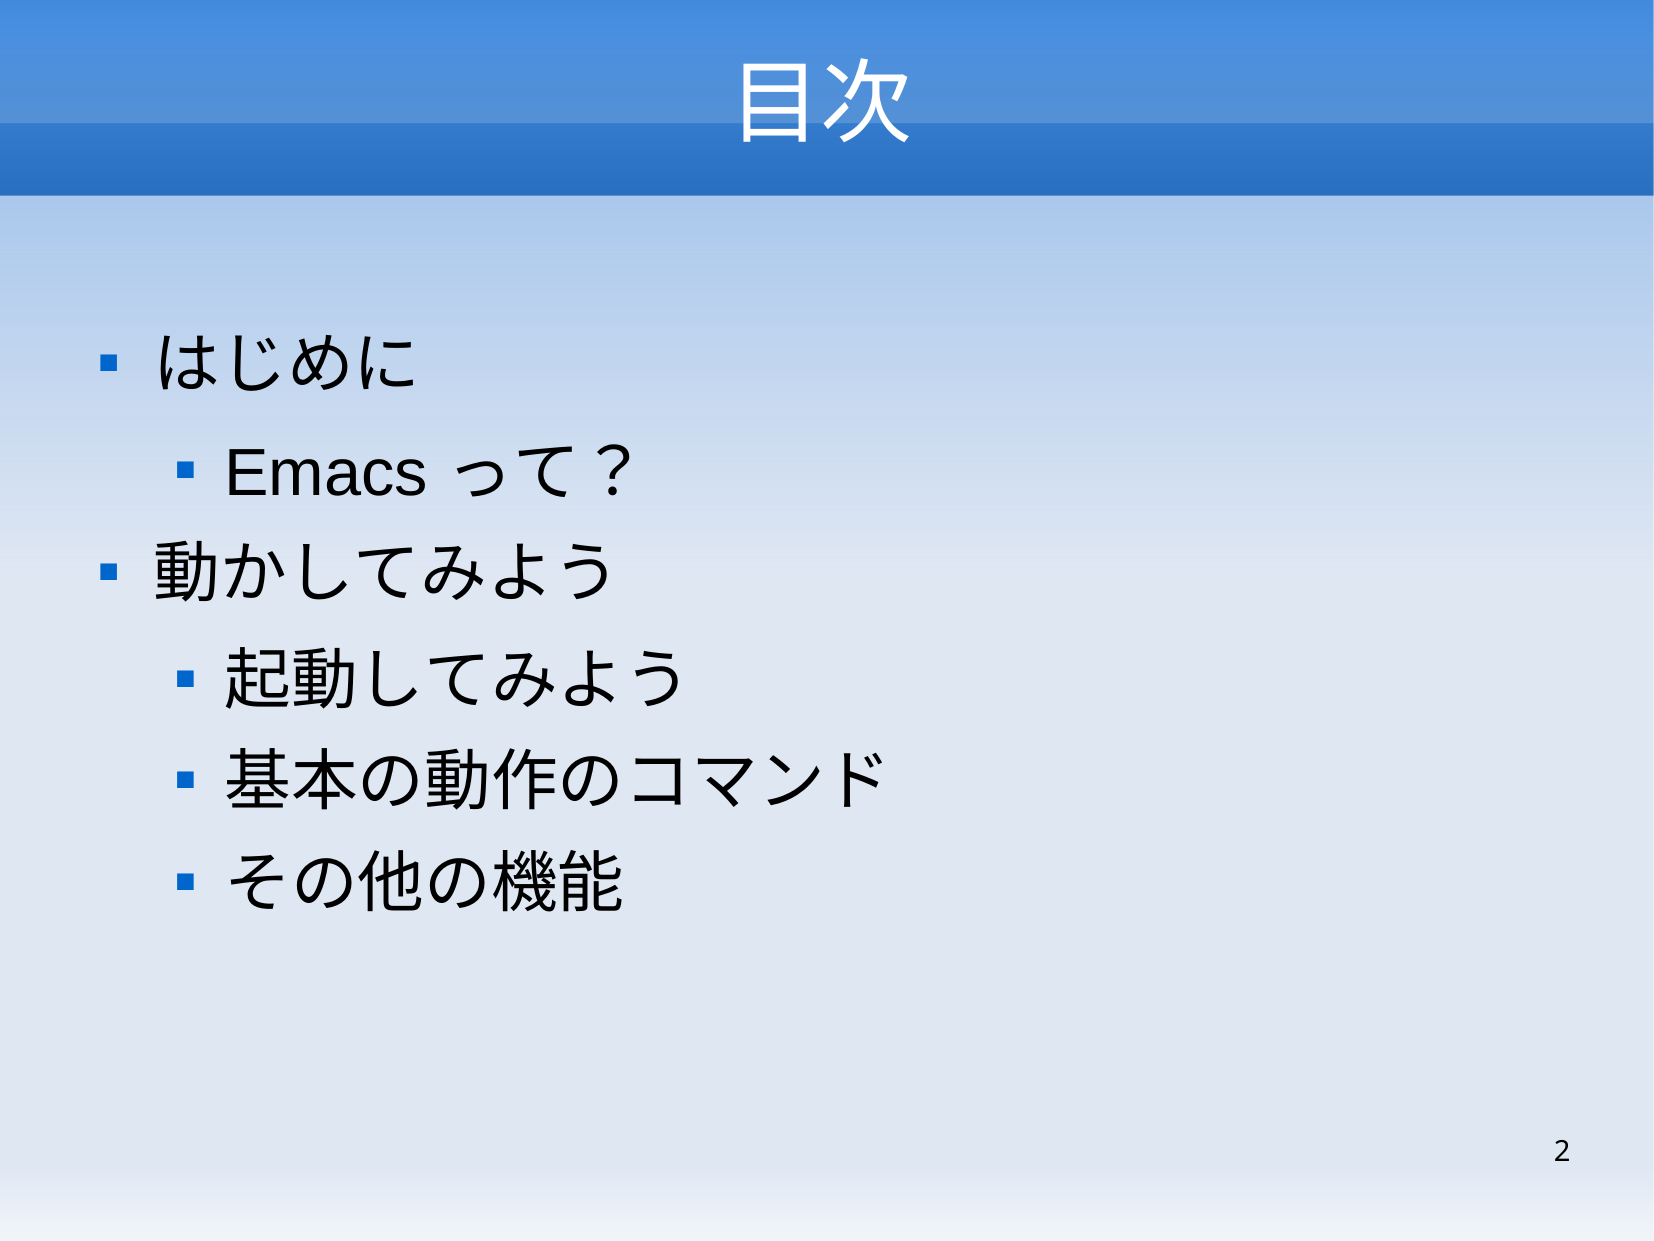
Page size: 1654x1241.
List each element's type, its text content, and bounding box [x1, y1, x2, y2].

picture [0, 0, 1654, 1241]
title 目次 [76, 0, 1565, 208]
list はじめに Emacs って？ 動かしてみよう 起動してみよう 基本の動作のコマンド その他の機能 [82, 325, 1571, 1130]
